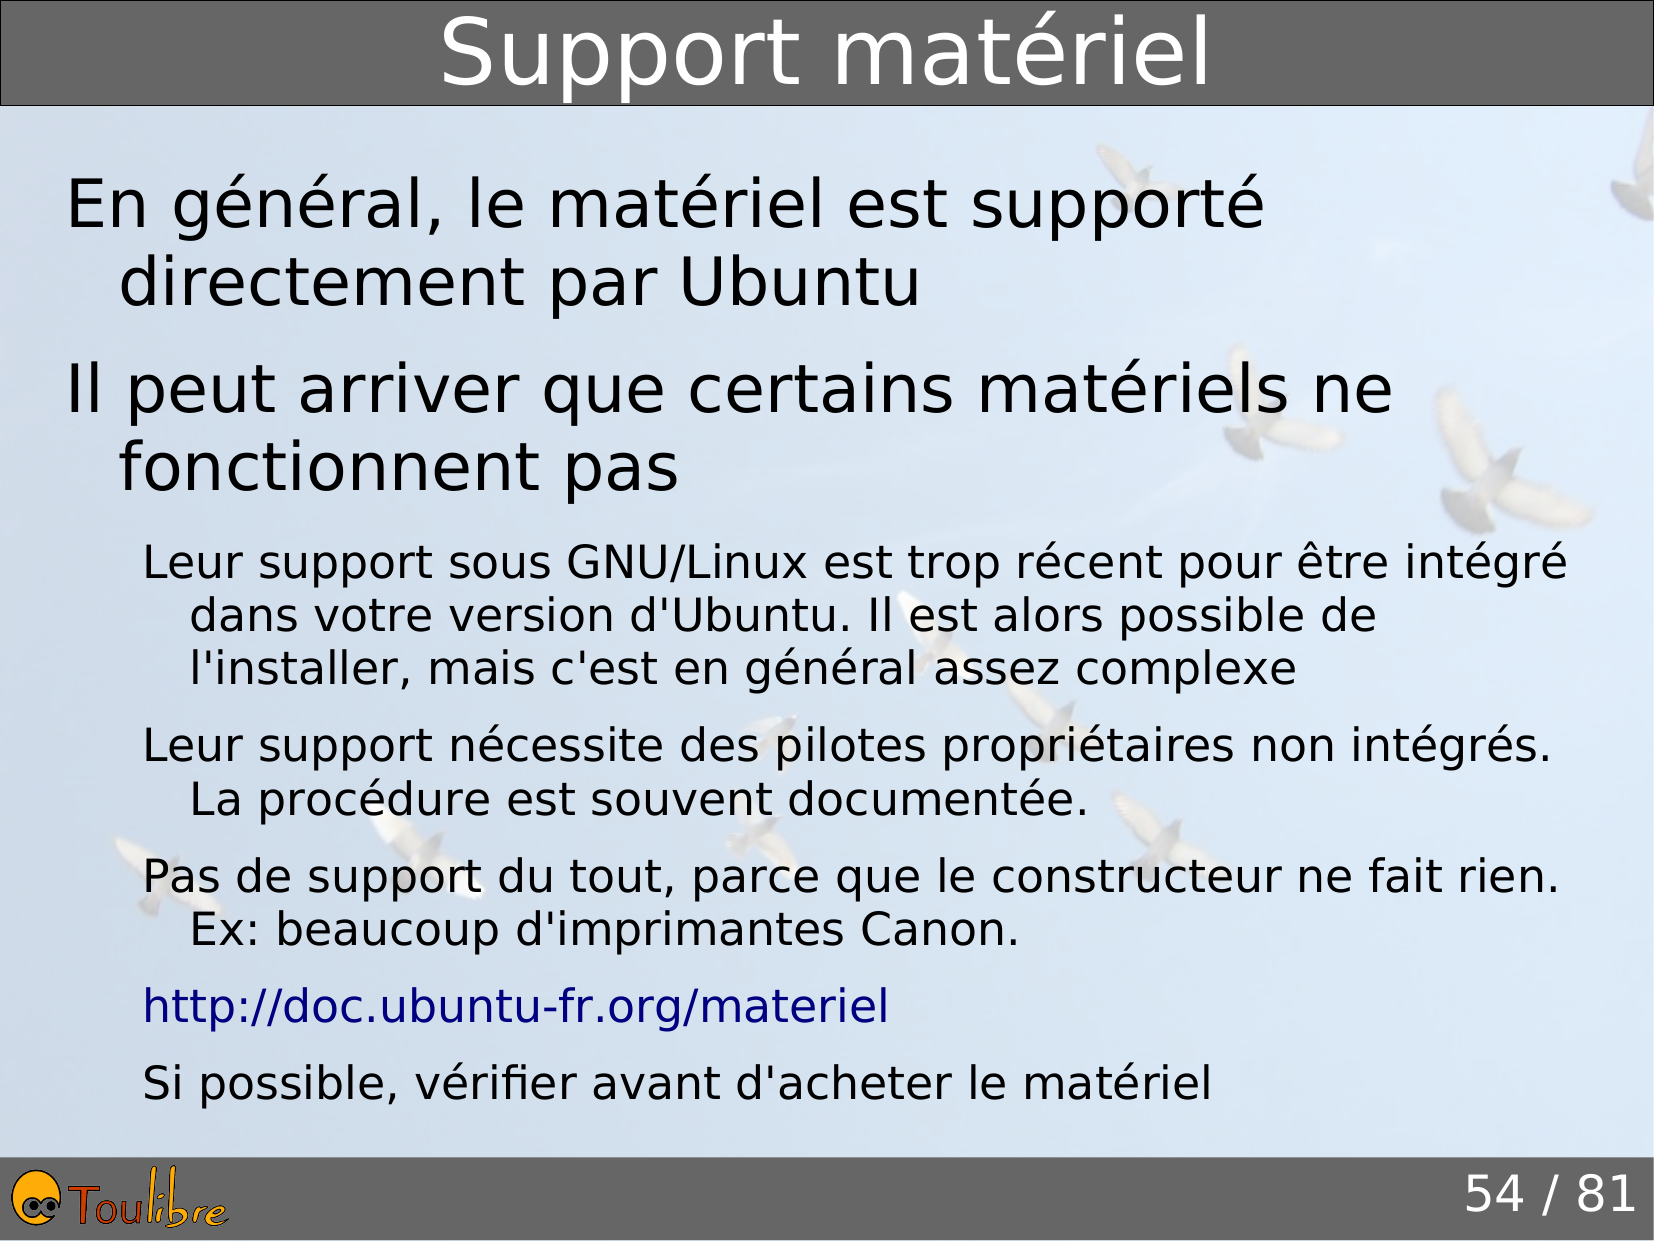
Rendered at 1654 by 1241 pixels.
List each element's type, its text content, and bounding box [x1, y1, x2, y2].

picture [11, 1165, 229, 1228]
title Support matériel [0, 0, 1654, 107]
list En général, le matériel est supporté directement par Ubuntu Il peut arriver que certains matériels ne fonctionnent pas Leur support sous GNU/Linux est trop récent pour être intégré dans votre version d'Ubuntu. Il est alors possible de l'installer, mais c'est en général assez complexe Leur support nécessite des pilotes propriétaires non intégrés. La procédure est souvent documentée. Pas de support du tout, parce que le constructeur ne fait rien. Ex: beaucoup d'imprimantes Canon. http://doc.ubuntu-fr.org/materiel Si possible, vérifier avant d'acheter le matériel [47, 165, 1609, 1110]
